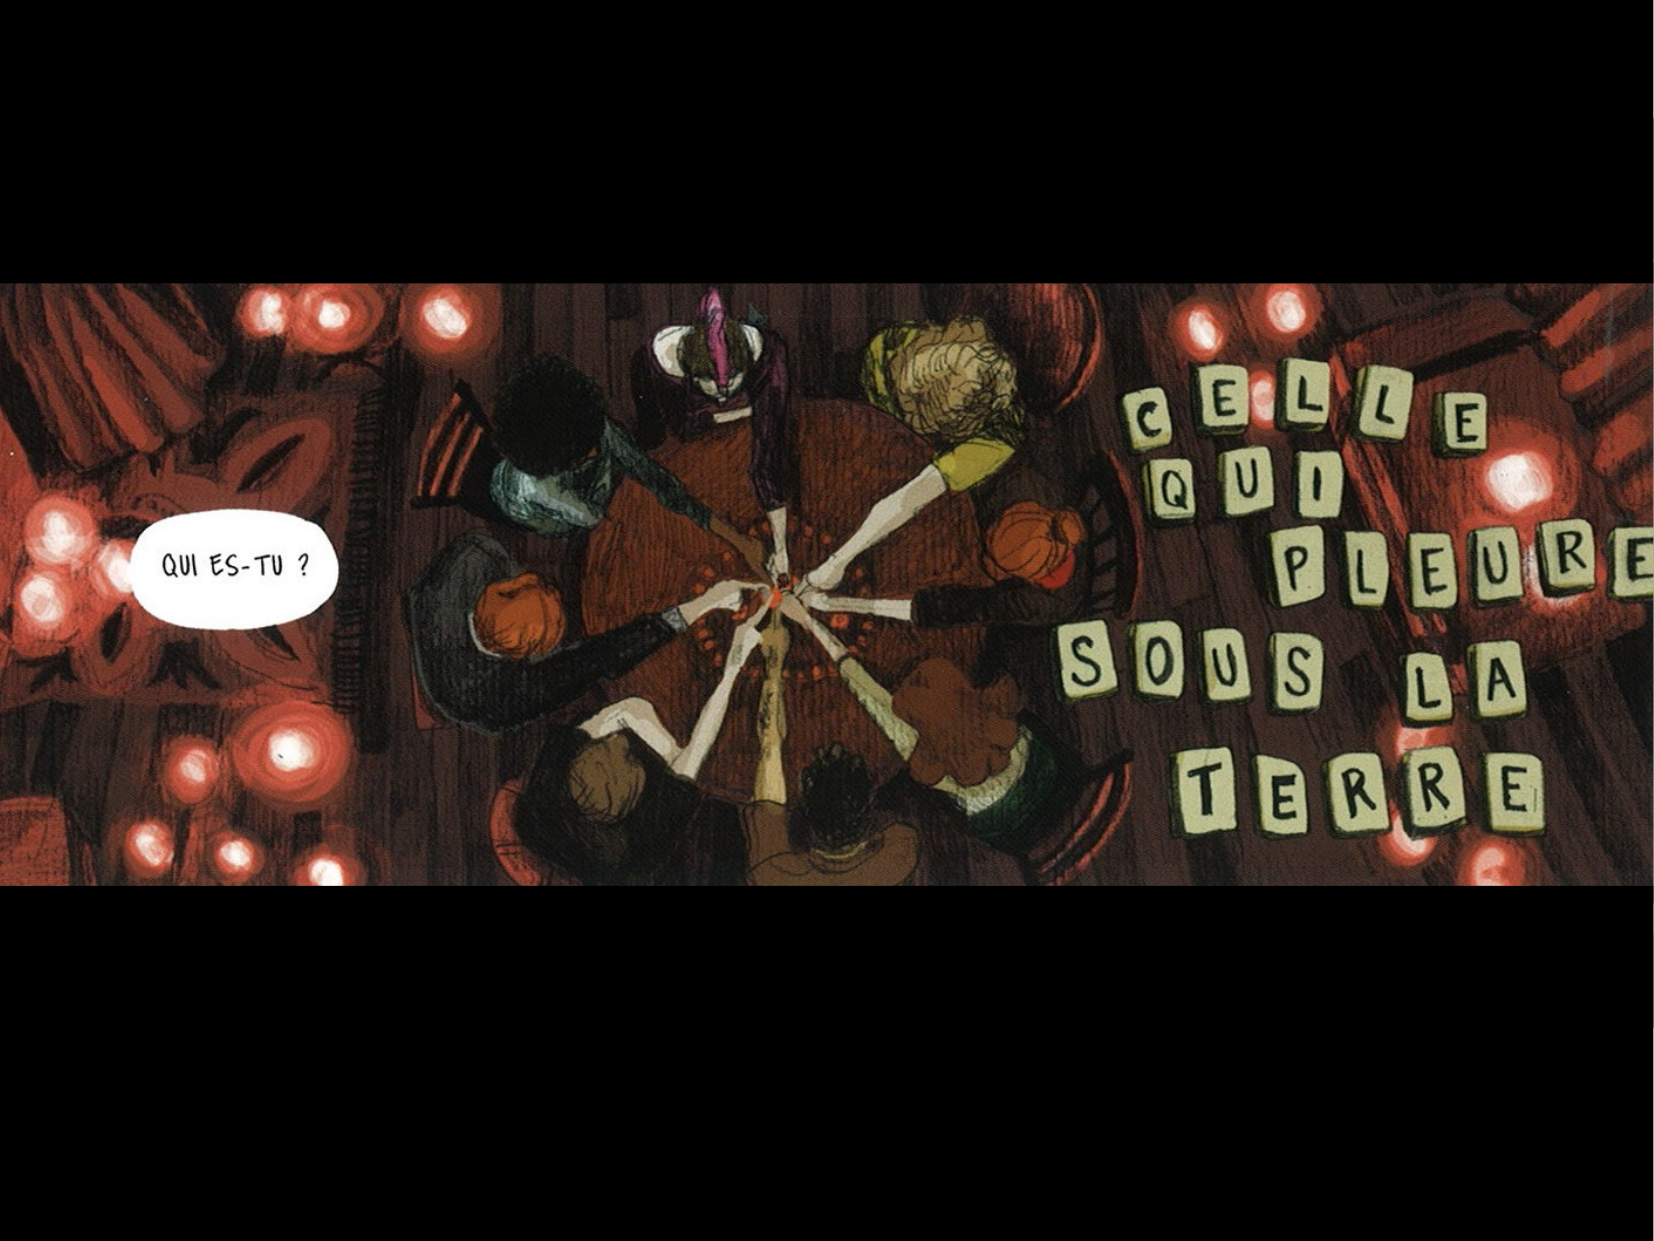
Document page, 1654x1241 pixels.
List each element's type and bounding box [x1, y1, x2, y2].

text_box [0, 0, 1654, 284]
picture [0, 284, 1654, 885]
text_box [0, 885, 1654, 1241]
